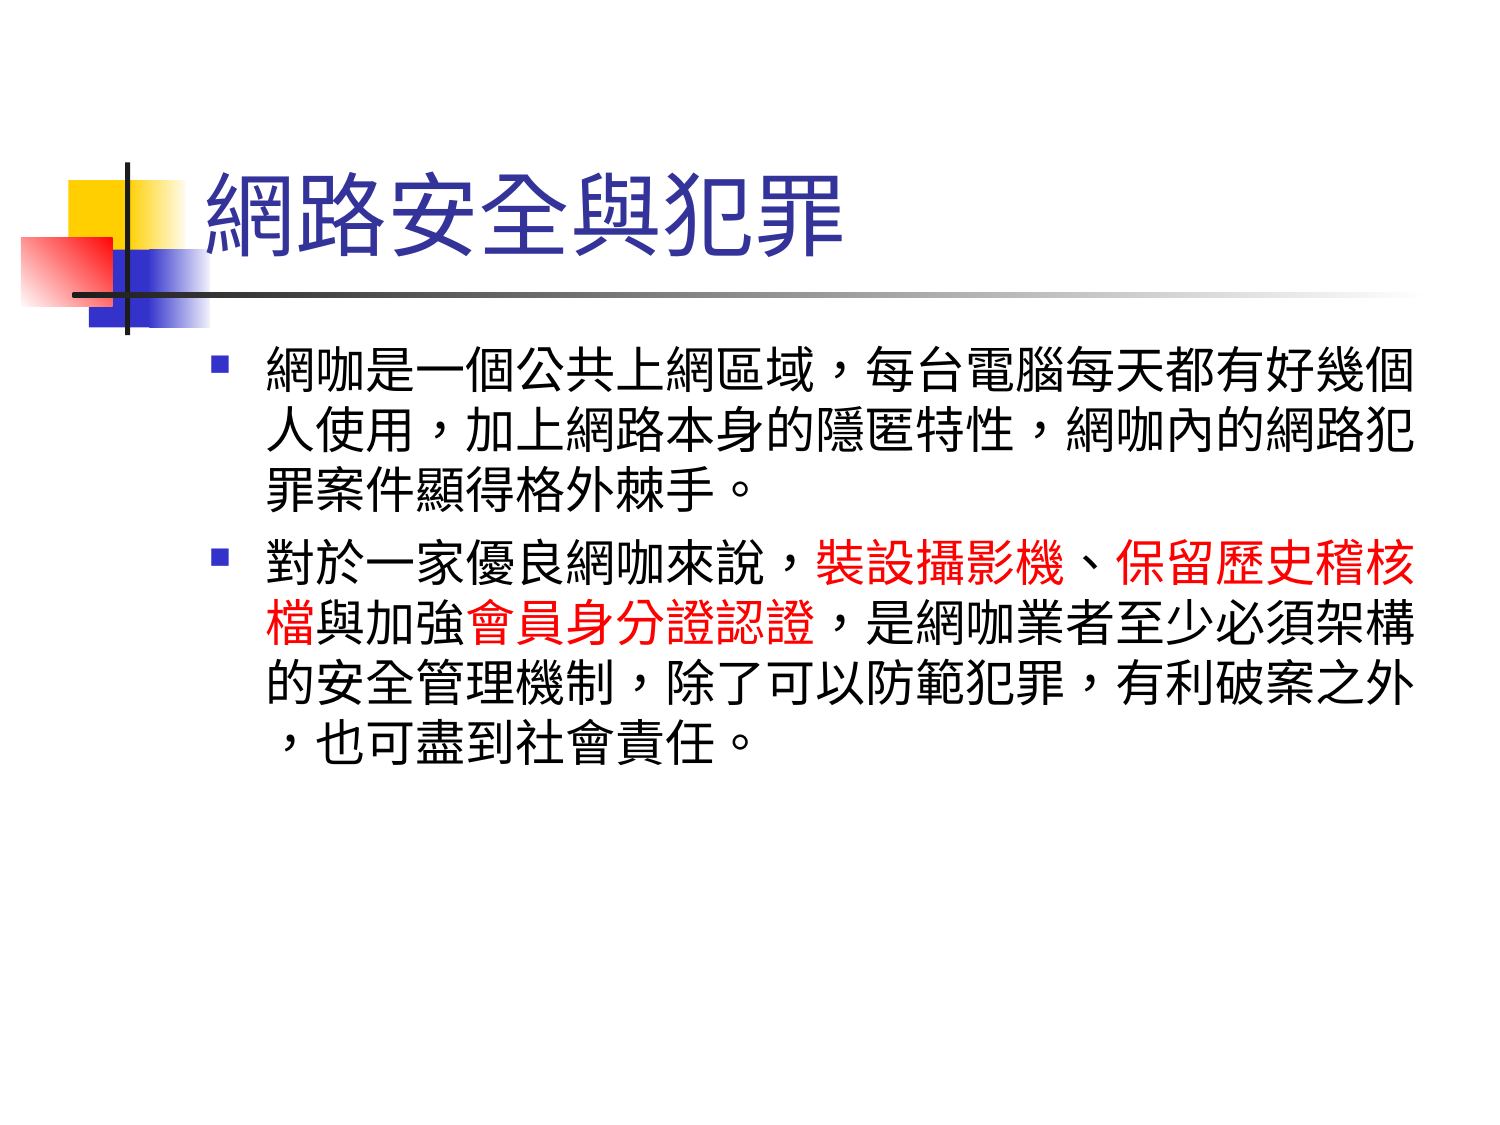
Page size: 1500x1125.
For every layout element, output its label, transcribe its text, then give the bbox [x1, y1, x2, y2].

list 網咖是一個公共上網區域，每台電腦每天都有好幾個人使用，加上網路本身的隱匿特性，網咖內的網路犯罪案件顯得格外棘手。 對於一家優良網咖來說，裝設攝影機、保留歷史稽核檔與加強會員身分證認證，是網咖業者至少必須架構的安全管理機制，除了可以防範犯罪，有利破案之外，也可盡到社會責任。 [193, 331, 1469, 1007]
title 網路安全與犯罪 [188, 35, 1468, 276]
